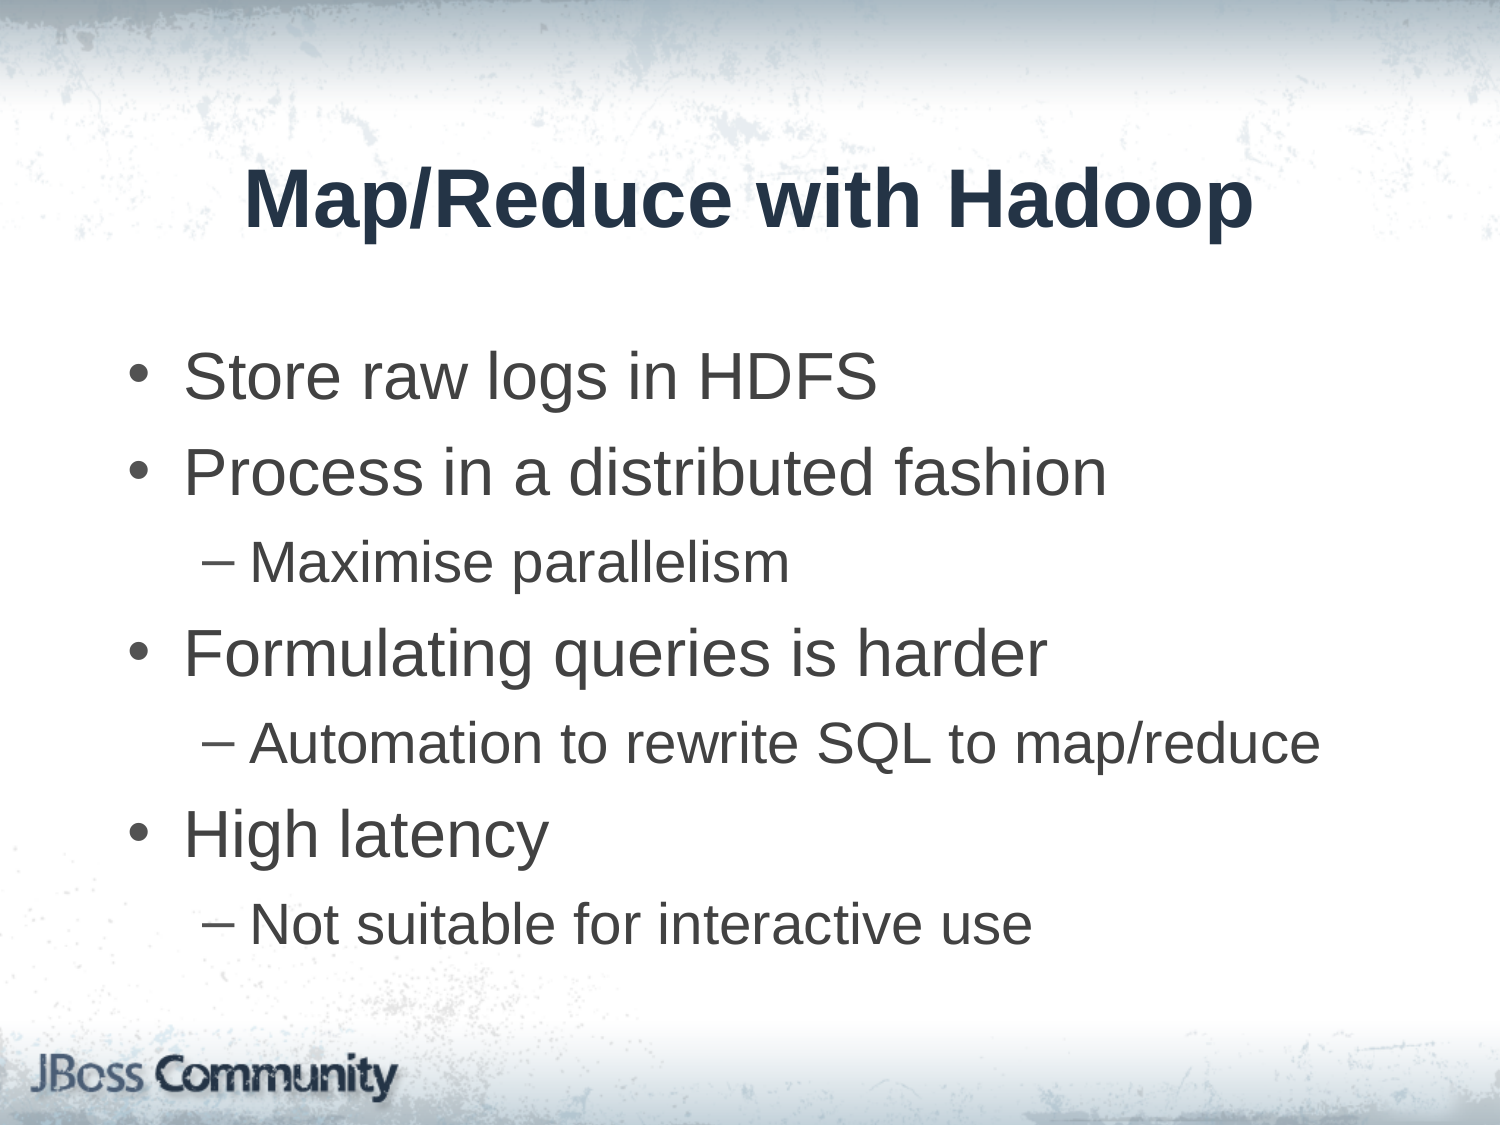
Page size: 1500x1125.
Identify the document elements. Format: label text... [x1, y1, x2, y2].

title Map/Reduce with Hadoop [112, 76, 1388, 312]
list Store raw logs in HDFS Process in a distributed fashion Maximise parallelism Formulating queries is harder Automation to rewrite SQL to map/reduce High latency Not suitable for interactive use [112, 324, 1388, 1083]
picture [0, 0, 1500, 1125]
